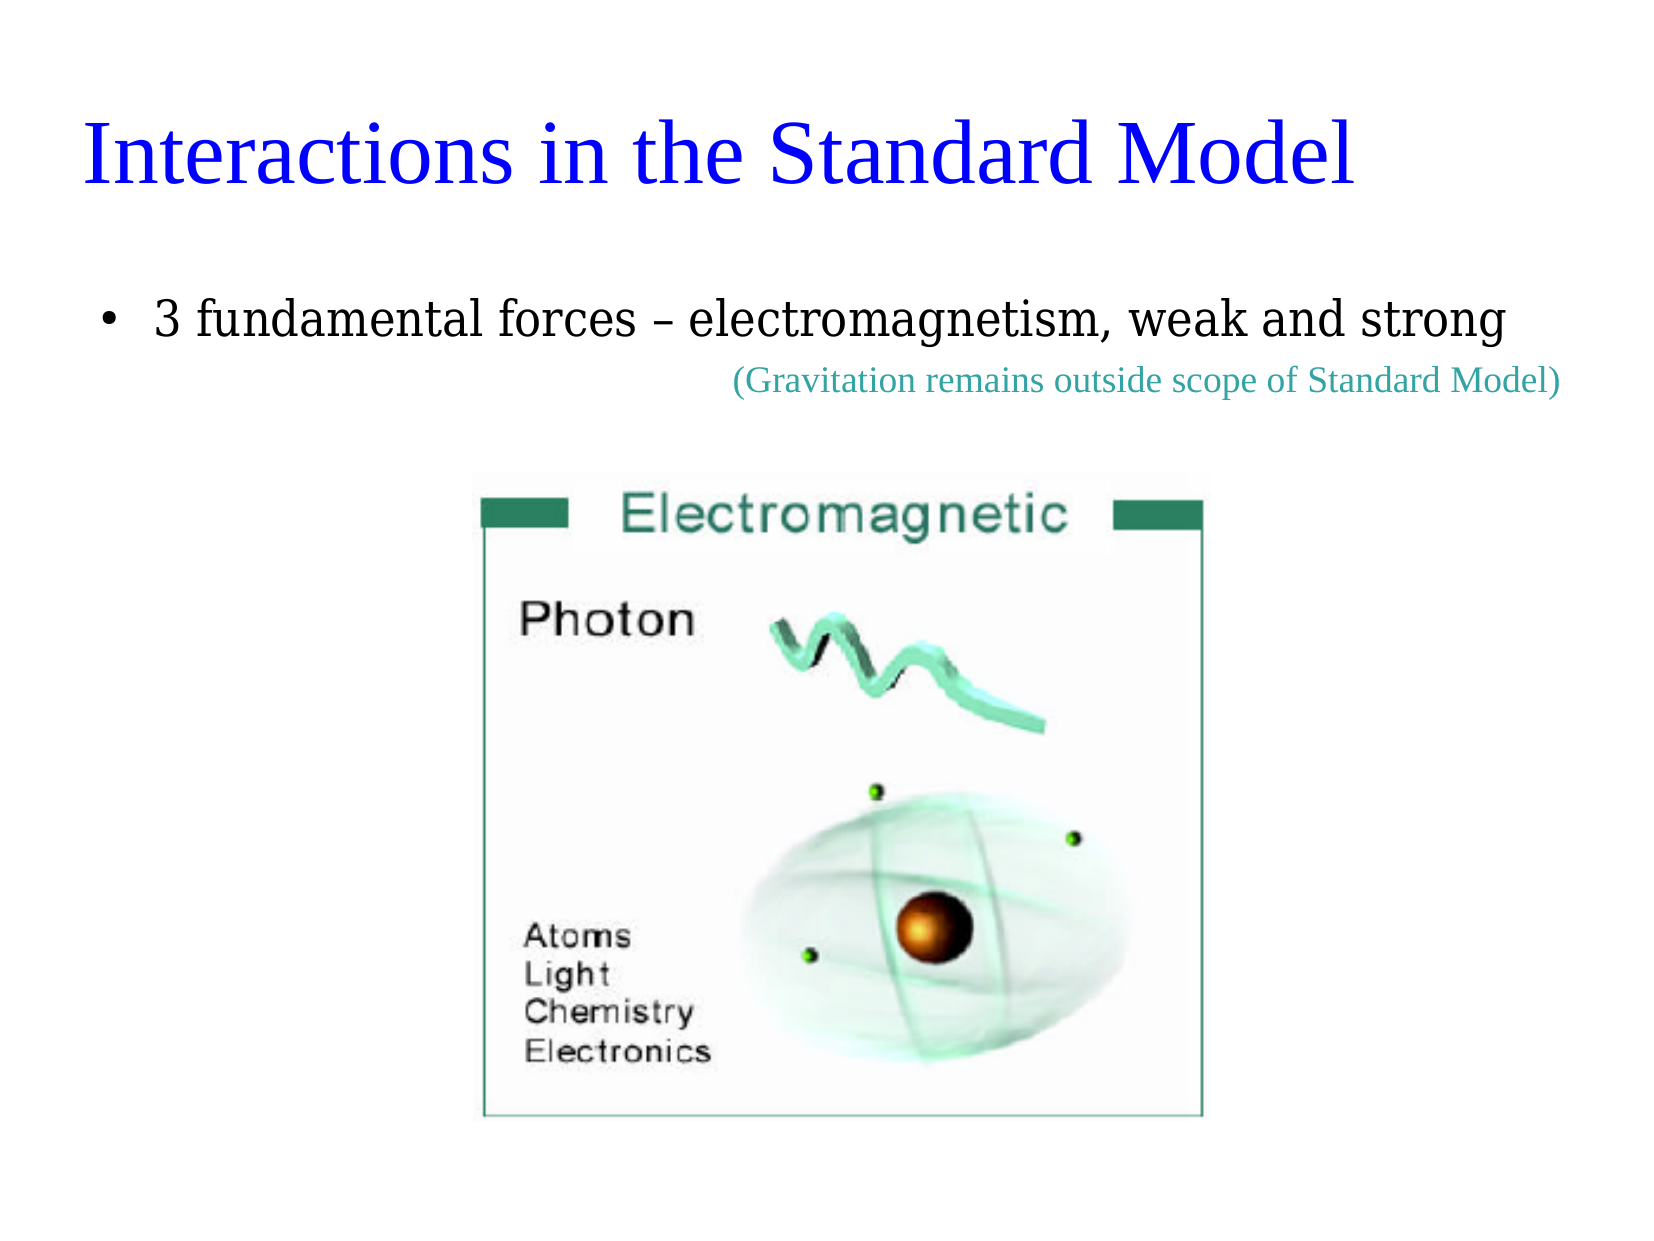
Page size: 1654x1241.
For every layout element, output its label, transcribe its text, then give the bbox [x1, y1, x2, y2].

picture [472, 471, 1211, 1123]
title Interactions in the Standard Model [82, 56, 1571, 250]
list 3 fundamental forces – electromagnetism, weak and strong (Gravitation remains outside scope of Standard Model) [82, 290, 1571, 1094]
